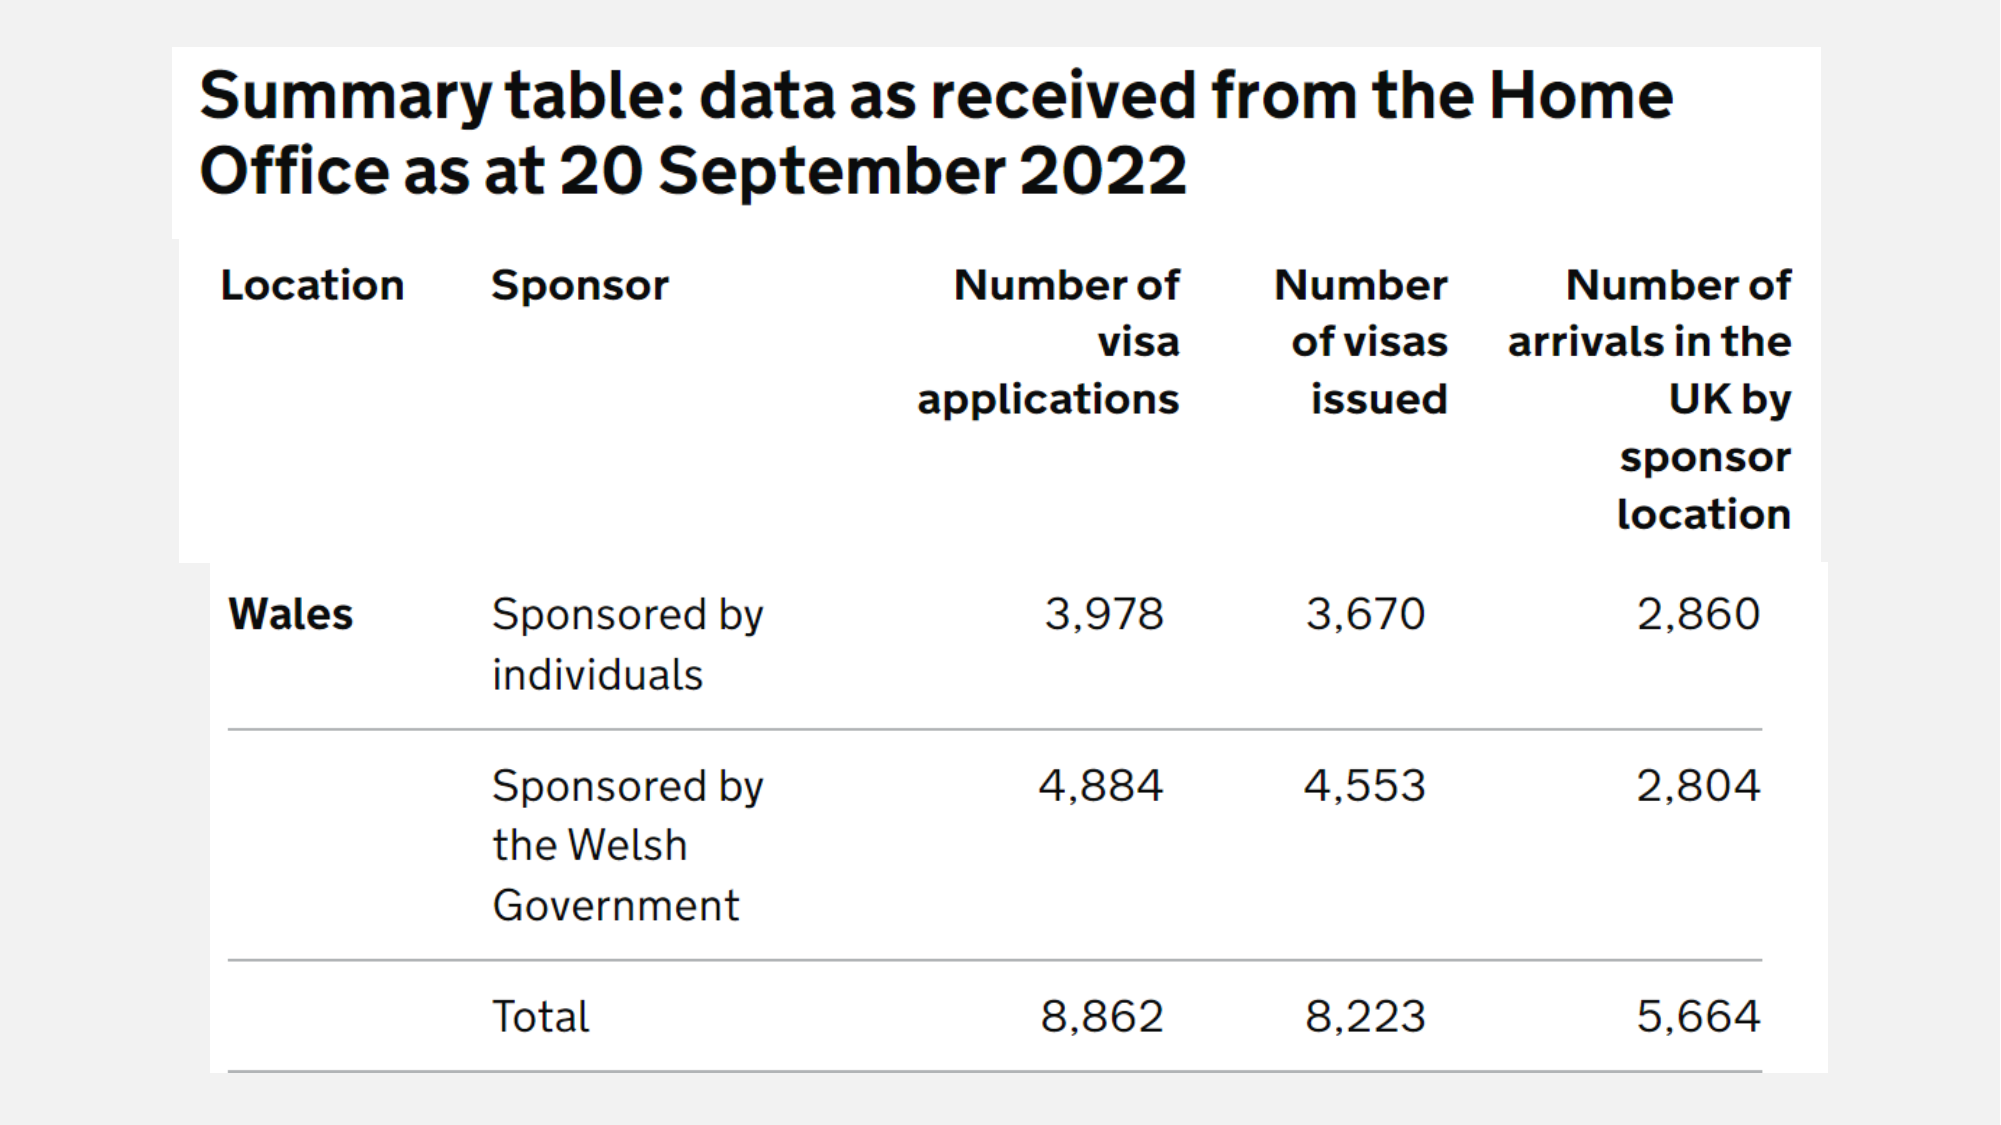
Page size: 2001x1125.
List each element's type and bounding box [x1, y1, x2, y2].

picture [172, 47, 1828, 1073]
